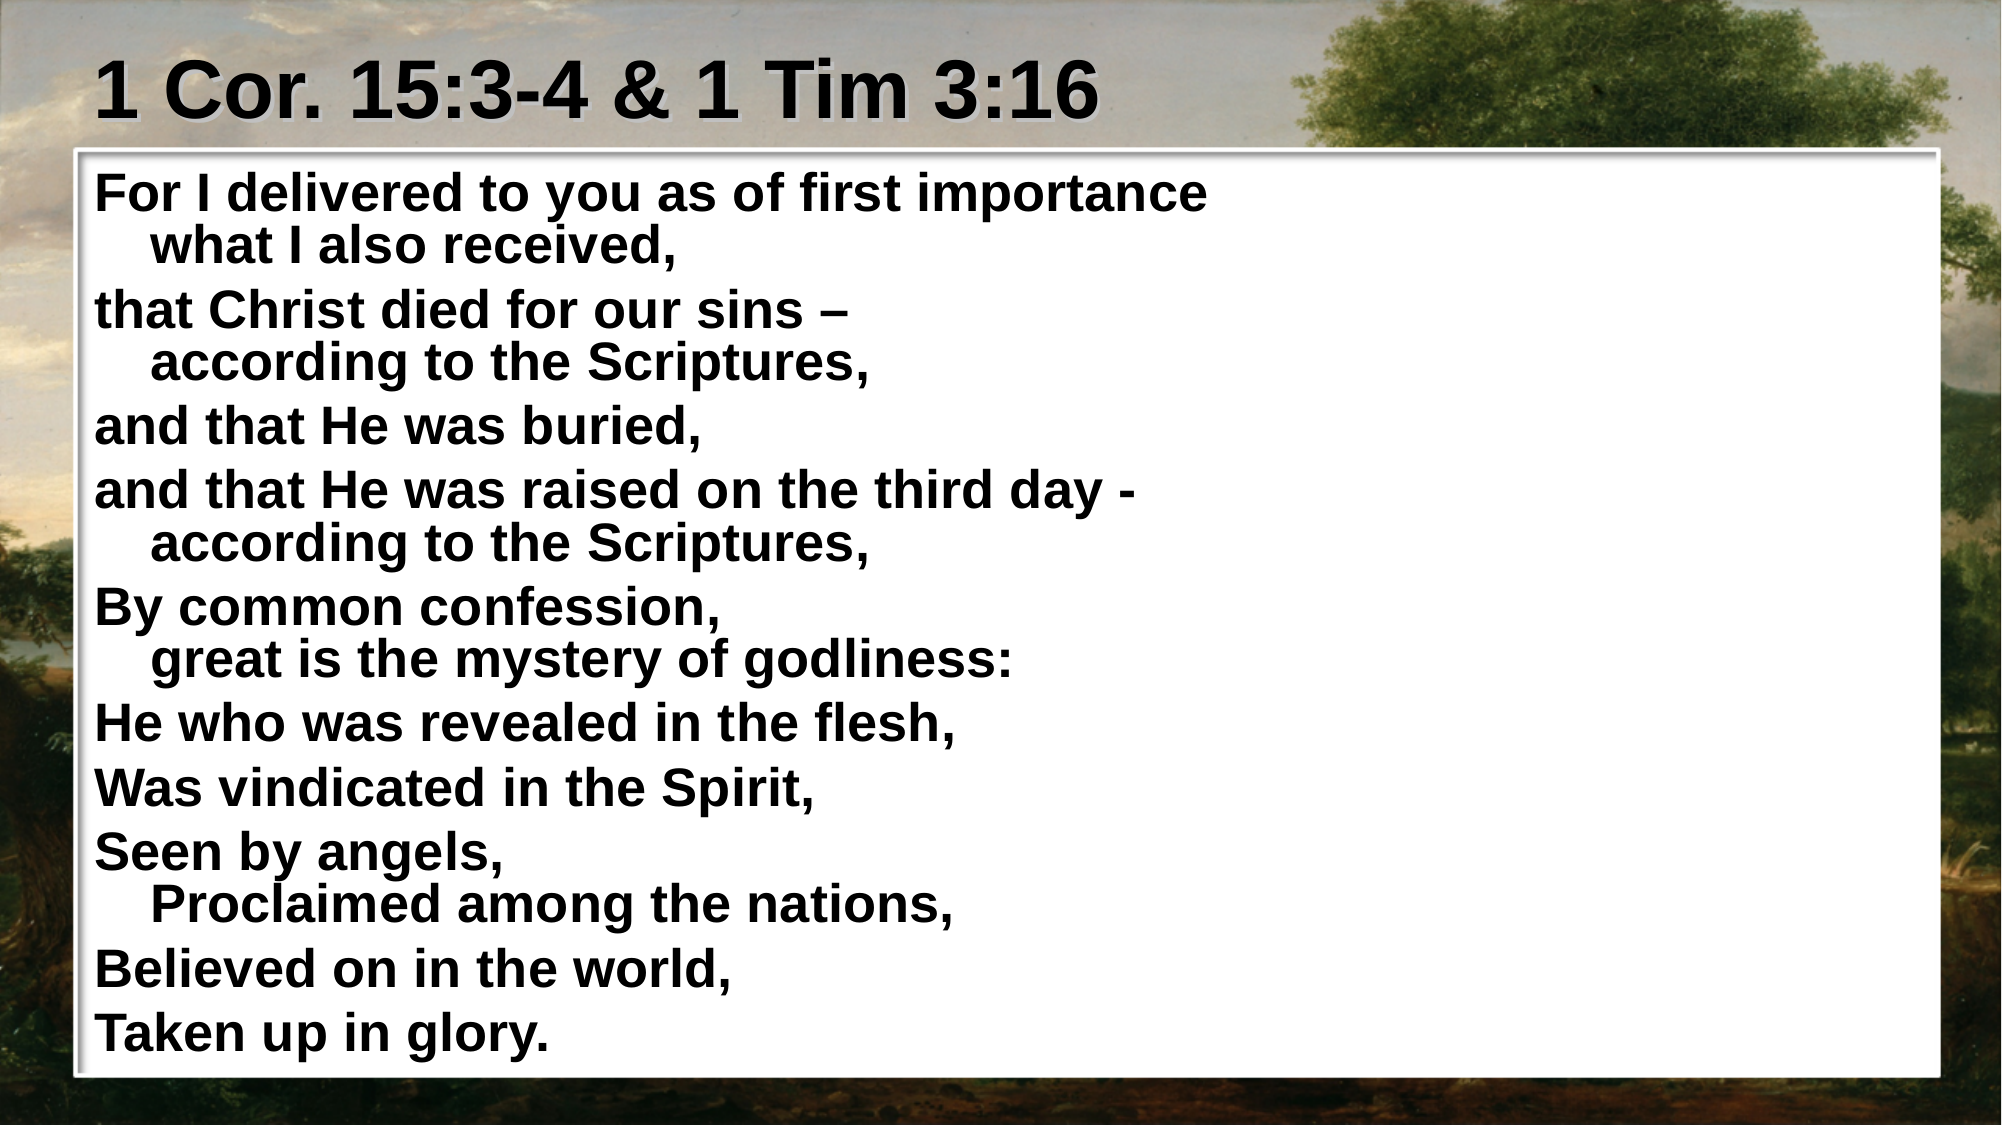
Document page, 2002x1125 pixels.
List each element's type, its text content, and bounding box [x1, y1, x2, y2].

picture [0, 0, 2002, 1125]
list For I delivered to you as of first importance what I also received, that Christ died for our sins – according to the Scriptures, and that He was buried, and that He was raised on the third day - according to the Scriptures, By common confession, great is the mystery of godliness: He who was revealed in the flesh, Was vindicated in the Spirit, Seen by angels, Proclaimed among the nations, Believed on in the world, Taken up in glory. [78, 162, 1813, 957]
title 1 Cor. 15:3-4 & 1 Tim 3:16 [78, 8, 1876, 163]
